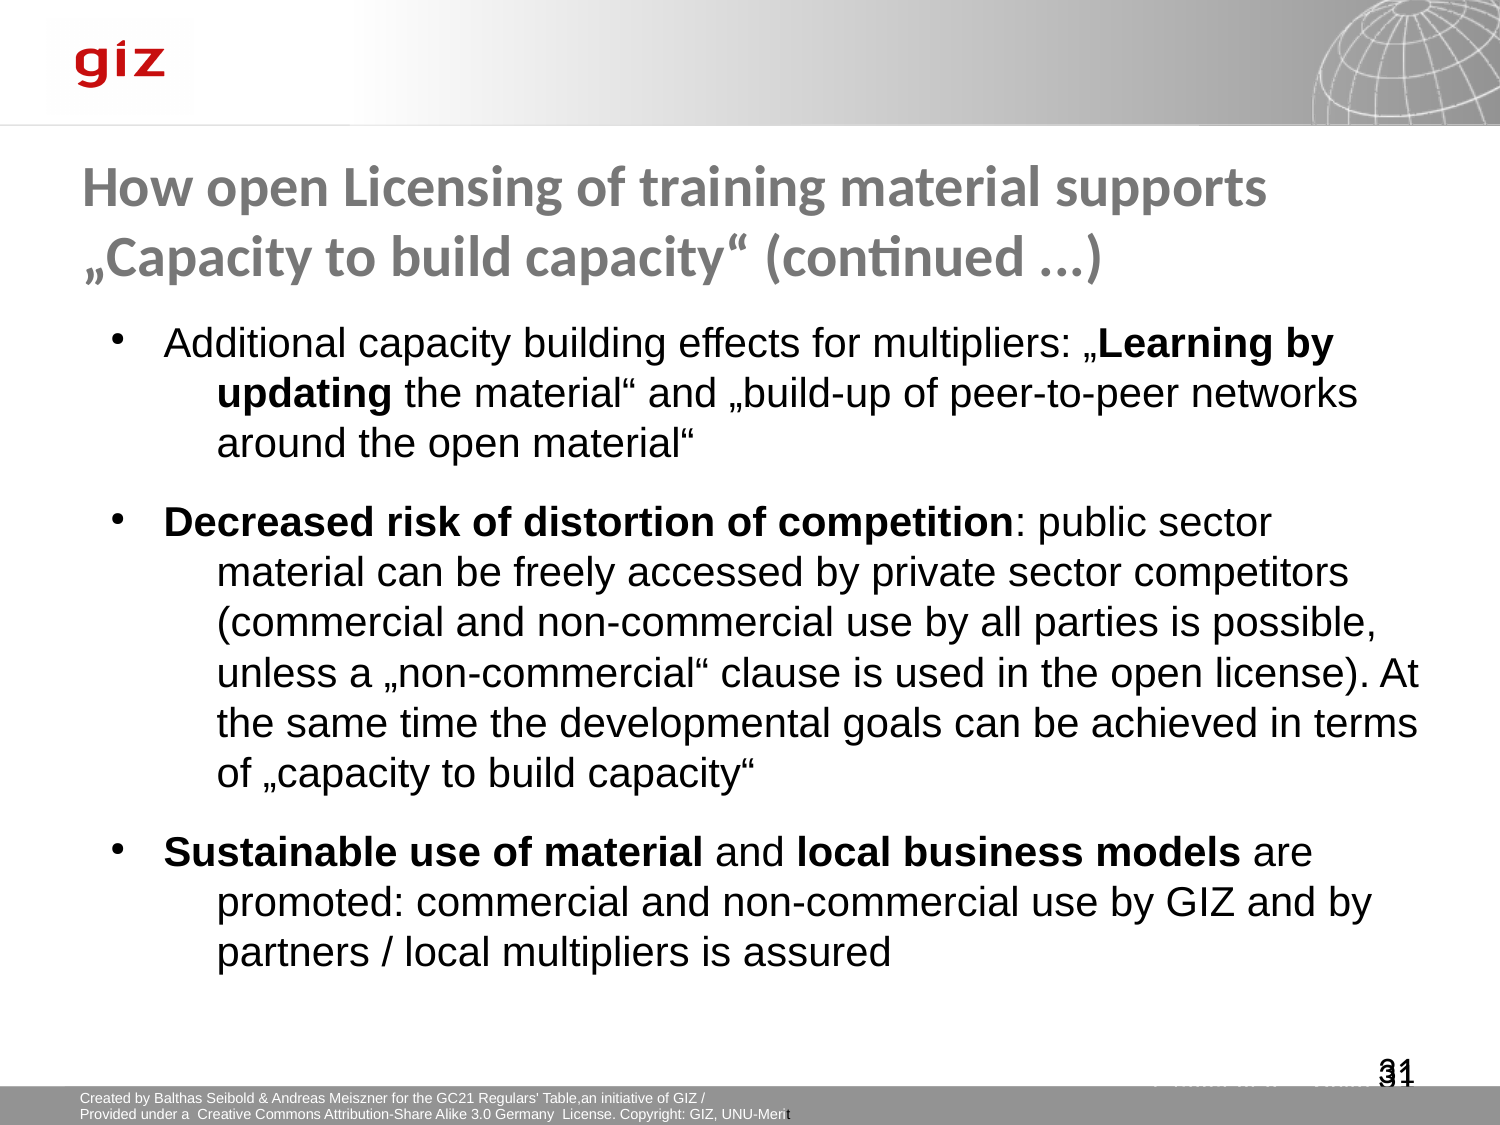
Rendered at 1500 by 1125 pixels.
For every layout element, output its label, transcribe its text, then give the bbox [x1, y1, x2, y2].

title How open Licensing of training material supports „Capacity to build capacity“ (continued ...) [82, 132, 1407, 305]
list Additional capacity building effects for multipliers: „Learning by updating the material“ and „build-up of peer-to-peer networks around the open material“ Decreased risk of distortion of competition: public sector material can be freely accessed by private sector competitors (commercial and non-commercial use by all parties is possible, unless a „non-commercial“ clause is used in the open license). At the same time the developmental goals can be achieved in terms of „capacity to build capacity“ Sustainable use of material and local business models are promoted: commercial and non-commercial use by GIZ and by partners / local multipliers is assured [75, 315, 1426, 1043]
